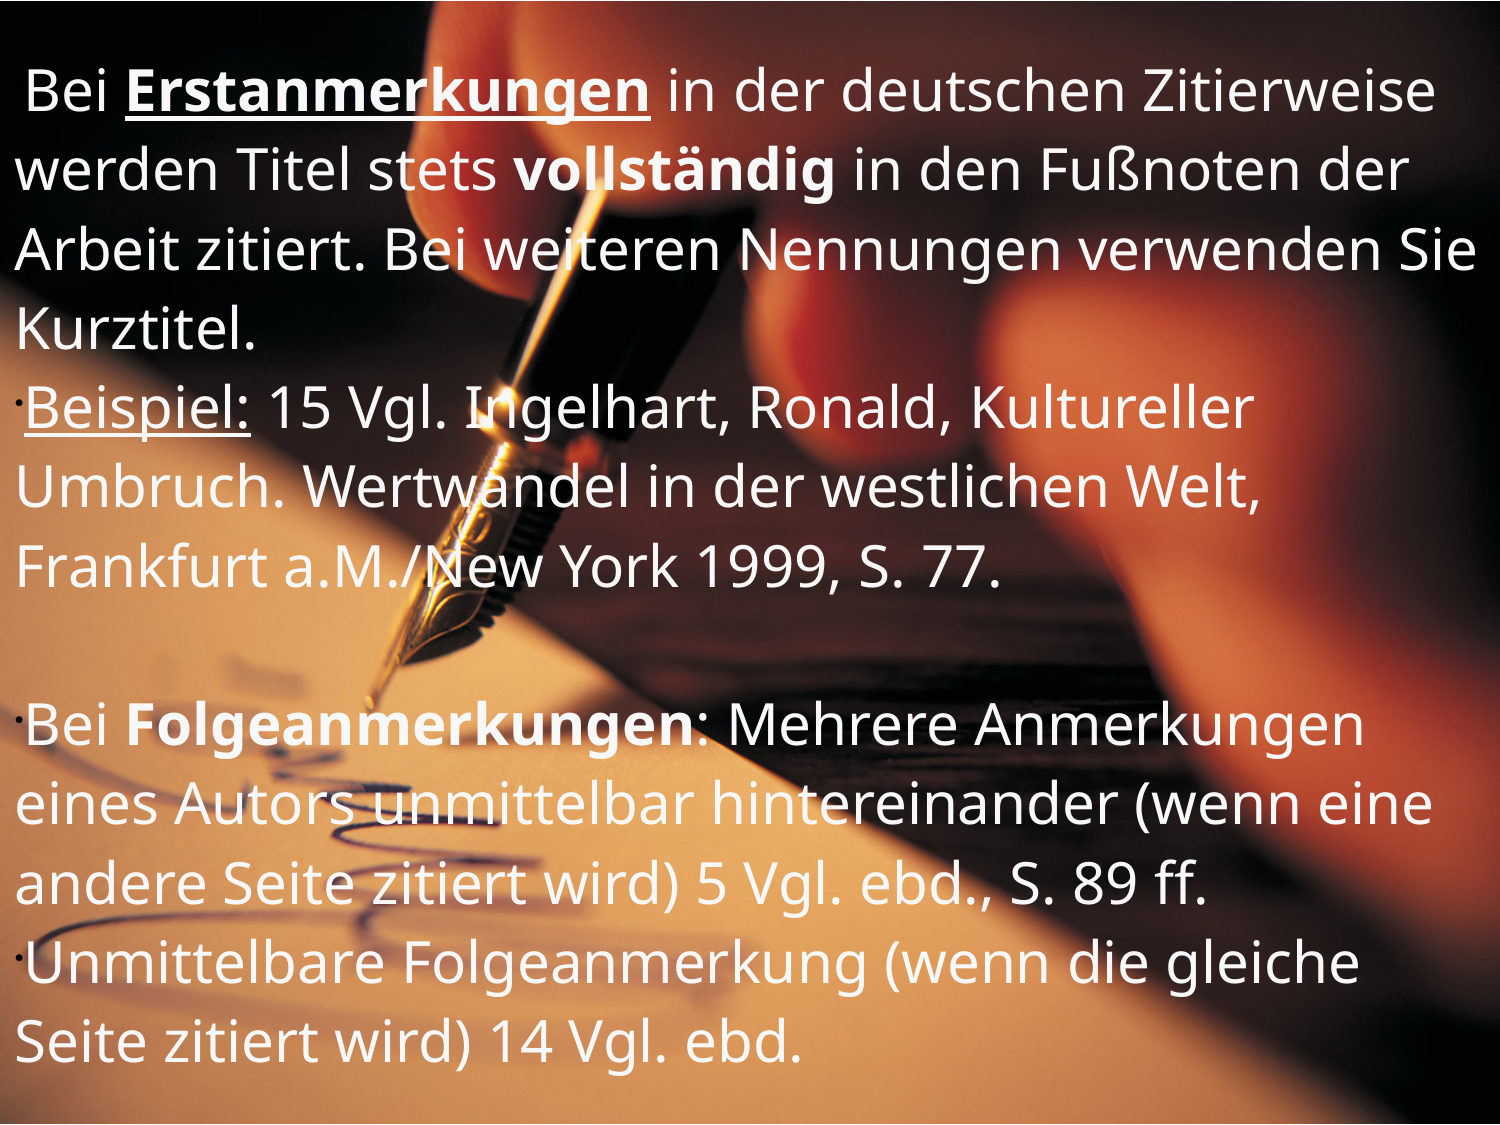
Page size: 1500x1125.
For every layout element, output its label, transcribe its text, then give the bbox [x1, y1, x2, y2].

text_box Bei Erstanmerkungen in der deutschen Zitierweise werden Titel stets vollständig in den Fußnoten der Arbeit zitiert. Bei weiteren Nennungen verwenden Sie Kurztitel. Beispiel: 15 Vgl. Ingelhart, Ronald, Kultureller Umbruch. Wertwandel in der westlichen Welt, Frankfurt a.M./New York 1999, S. 77. Bei Folgeanmerkungen: Mehrere Anmerkungen eines Autors unmittelbar hintereinander (wenn eine andere Seite zitiert wird) 5 Vgl. ebd., S. 89 ff. Unmittelbare Folgeanmerkung (wenn die gleiche Seite zitiert wird) 14 Vgl. ebd. [0, 0, 1500, 1005]
picture [0, 1005, 1500, 1124]
